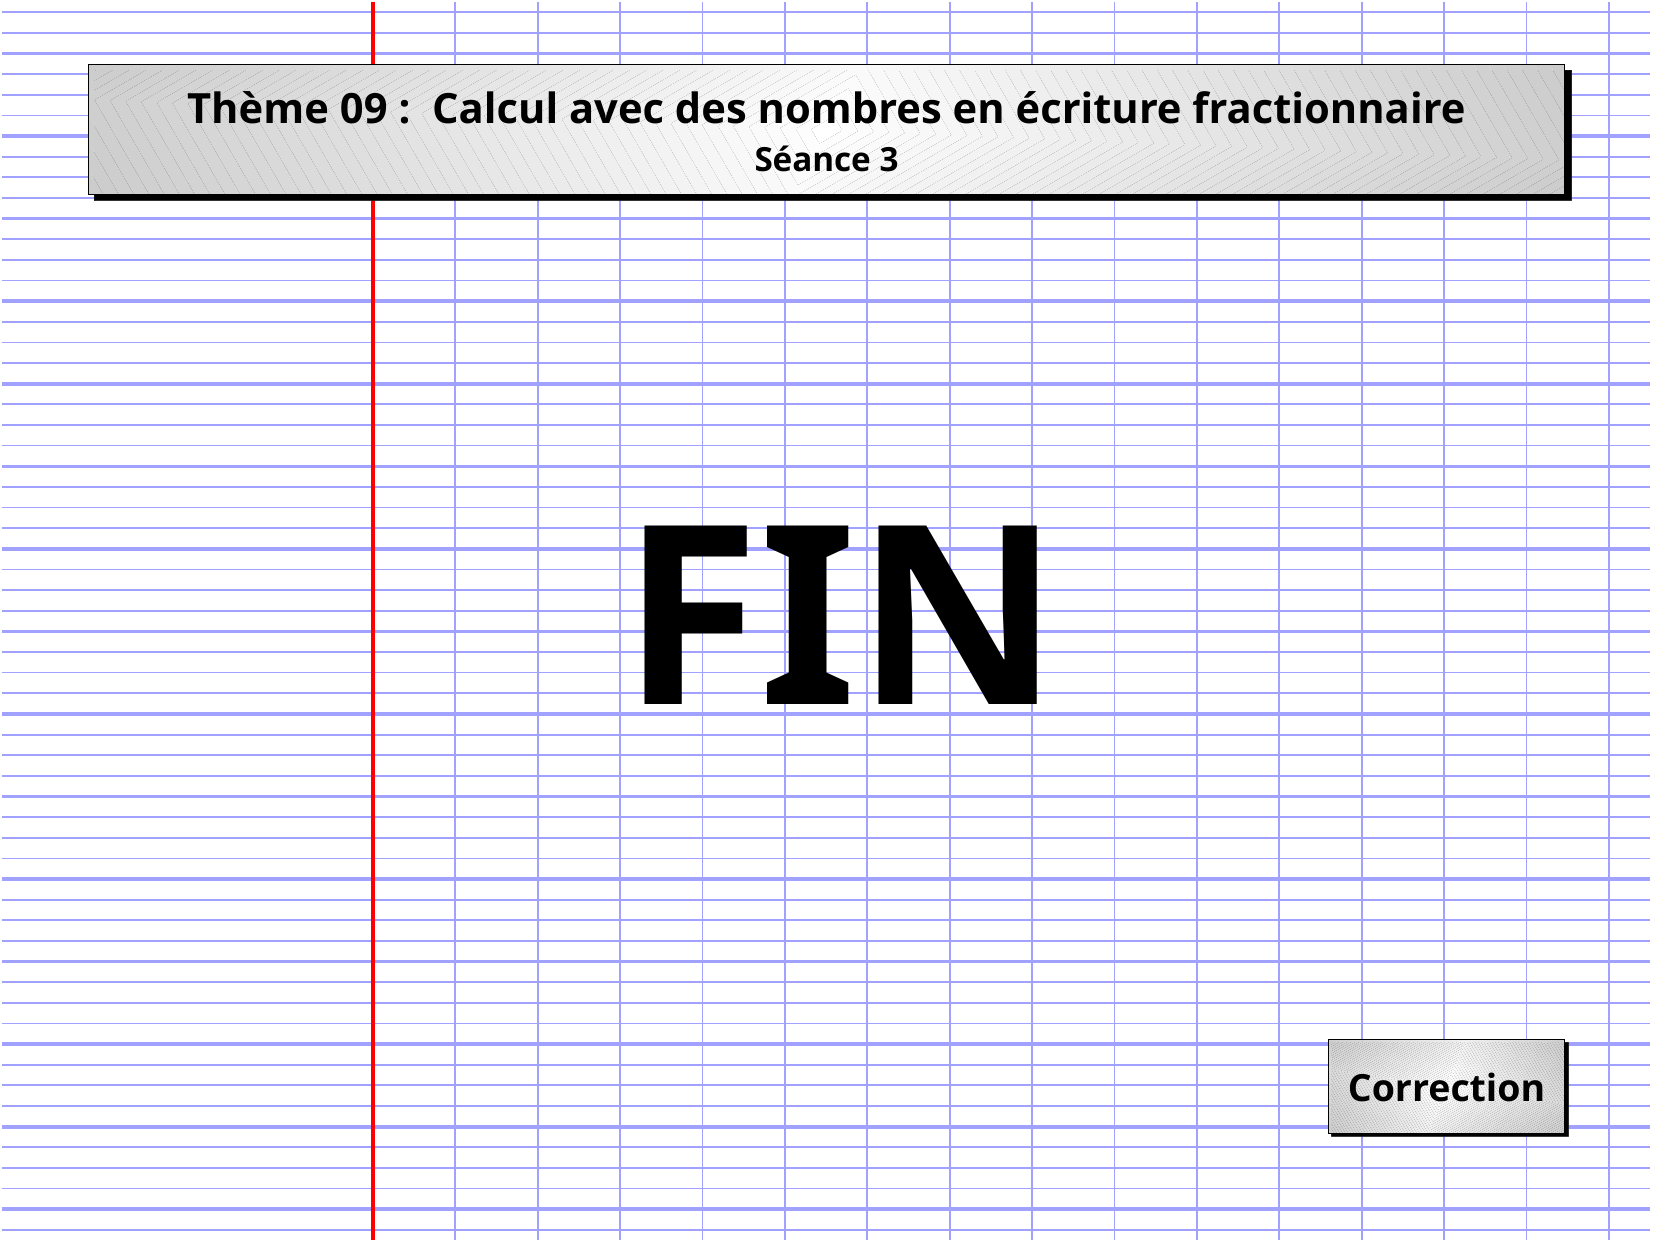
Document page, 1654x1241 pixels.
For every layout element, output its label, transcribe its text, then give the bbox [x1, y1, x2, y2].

text_box Thème 09 : Calcul avec des nombres en écriture fractionnaire Séance 3 [88, 64, 1565, 195]
text_box FIN [413, 429, 1270, 798]
picture [0, 0, 1654, 1241]
text_box Correction [1328, 1039, 1565, 1134]
